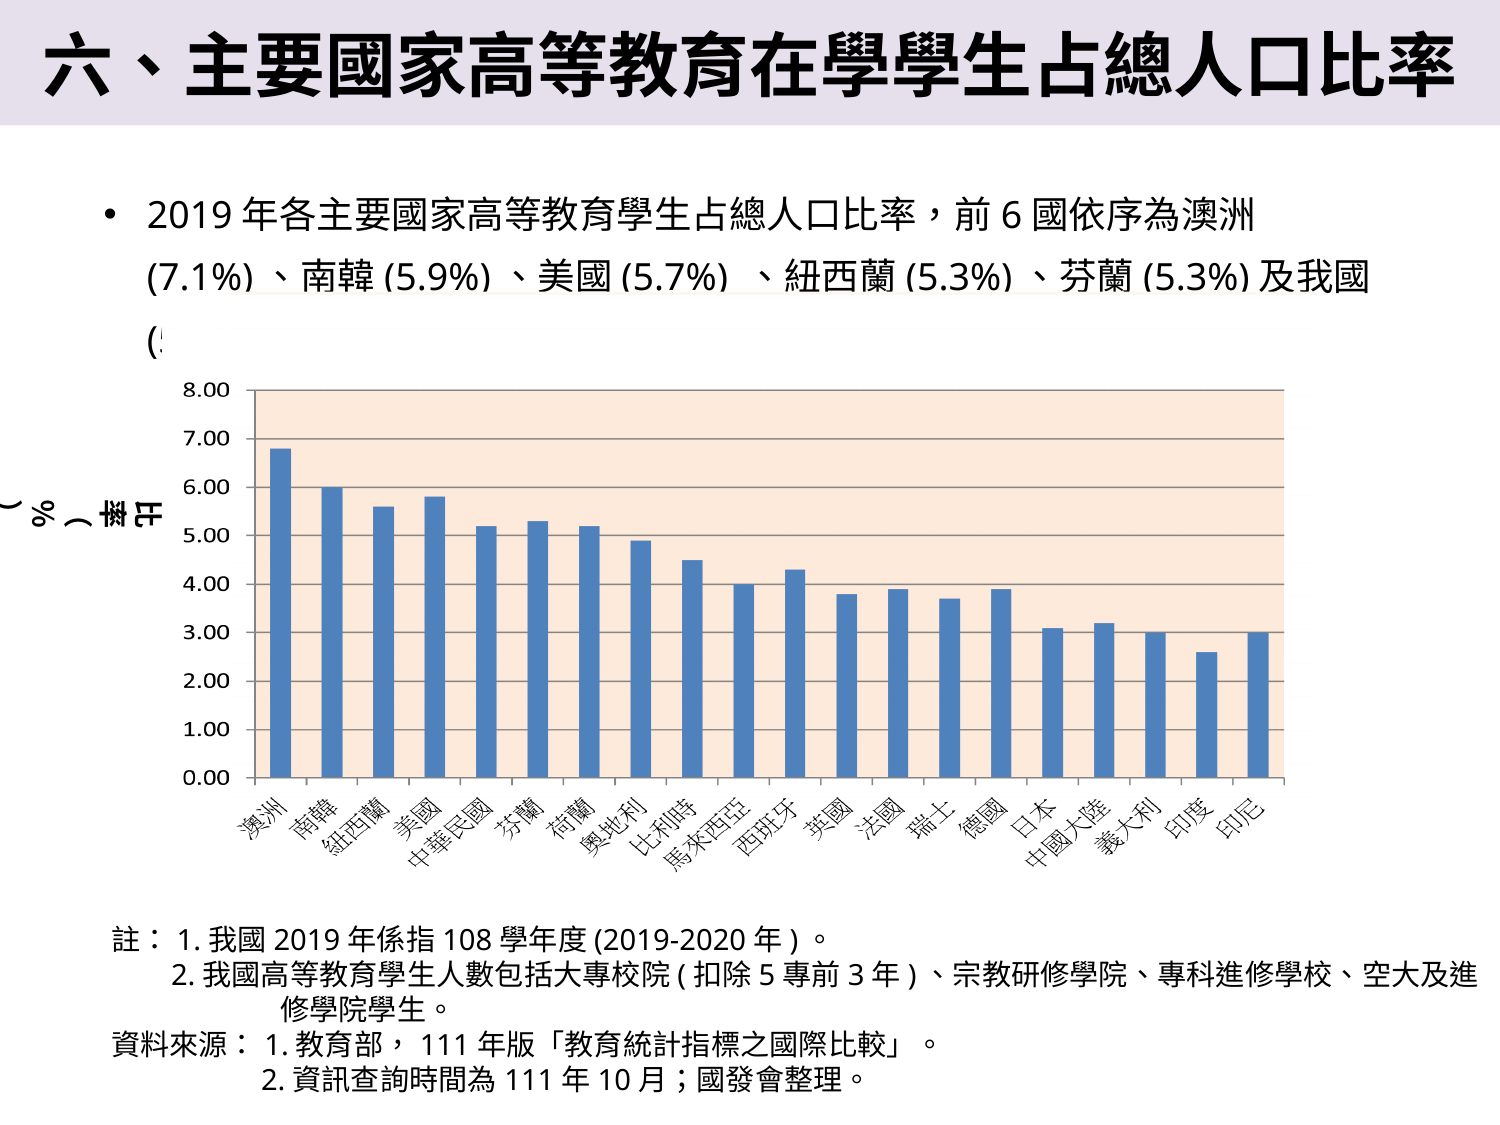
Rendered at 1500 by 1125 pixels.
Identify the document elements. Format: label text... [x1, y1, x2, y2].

text_box 高教生比率（％） [100, 371, 155, 664]
picture [162, 295, 1338, 898]
text_box 2019年各主要國家高等教育學生占總人口比率，前6國依序為澳洲(7.1%)、南韓(5.9%)、美國(5.7%) 、紐西蘭(5.3%)、芬蘭(5.3%)及我國(5.1%) [88, 165, 1412, 402]
text_box 六、主要國家高等教育在學學生占總人口比率 [0, 0, 1500, 126]
chart [155, 278, 1373, 915]
text_box 註：1.我國2019年係指108學年度(2019-2020年)。 2.我國高等教育學生人數包括大專校院(扣除5專前3年)、宗教研修學院、專科進修學校、空大及進 修學院學生。 資料來源：1.教育部，111年版「教育統計指標之國際比較」。 2.資訊查詢時間為111年10月；國發會整理。 [96, 914, 1500, 1125]
